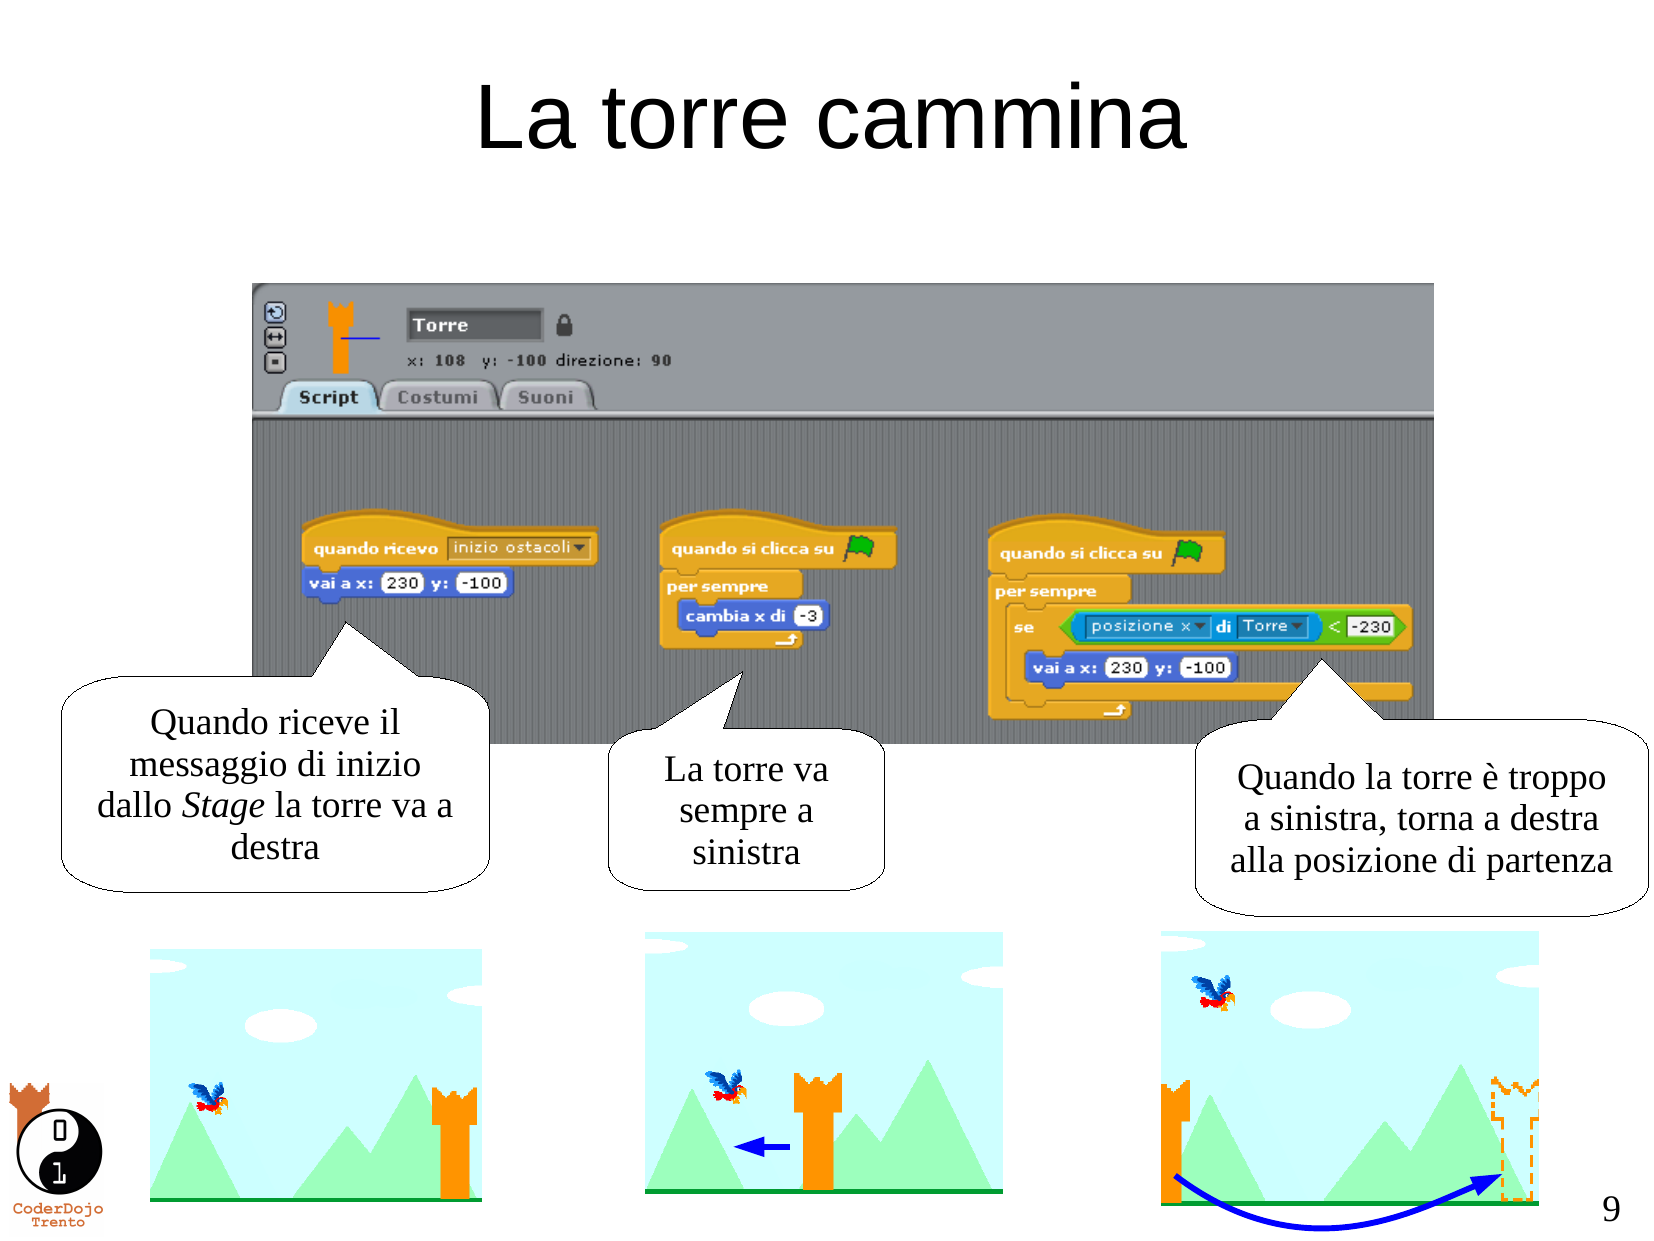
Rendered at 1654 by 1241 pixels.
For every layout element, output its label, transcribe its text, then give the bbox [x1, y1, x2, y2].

text_box Quando riceve il messaggio di inizio dallo Stage la torre va a destra [61, 621, 490, 893]
text_box La torre va sempre a sinistra [608, 671, 885, 891]
text_box Quando la torre è troppo a sinistra, torna a destra alla posizione di partenza [1195, 658, 1649, 917]
picture [1161, 931, 1539, 1206]
picture [9, 1083, 104, 1237]
title La torre cammina [87, 54, 1576, 180]
picture [150, 949, 482, 1202]
picture [645, 932, 1003, 1194]
text_box 9 [1587, 1180, 1638, 1238]
picture [252, 283, 1434, 744]
